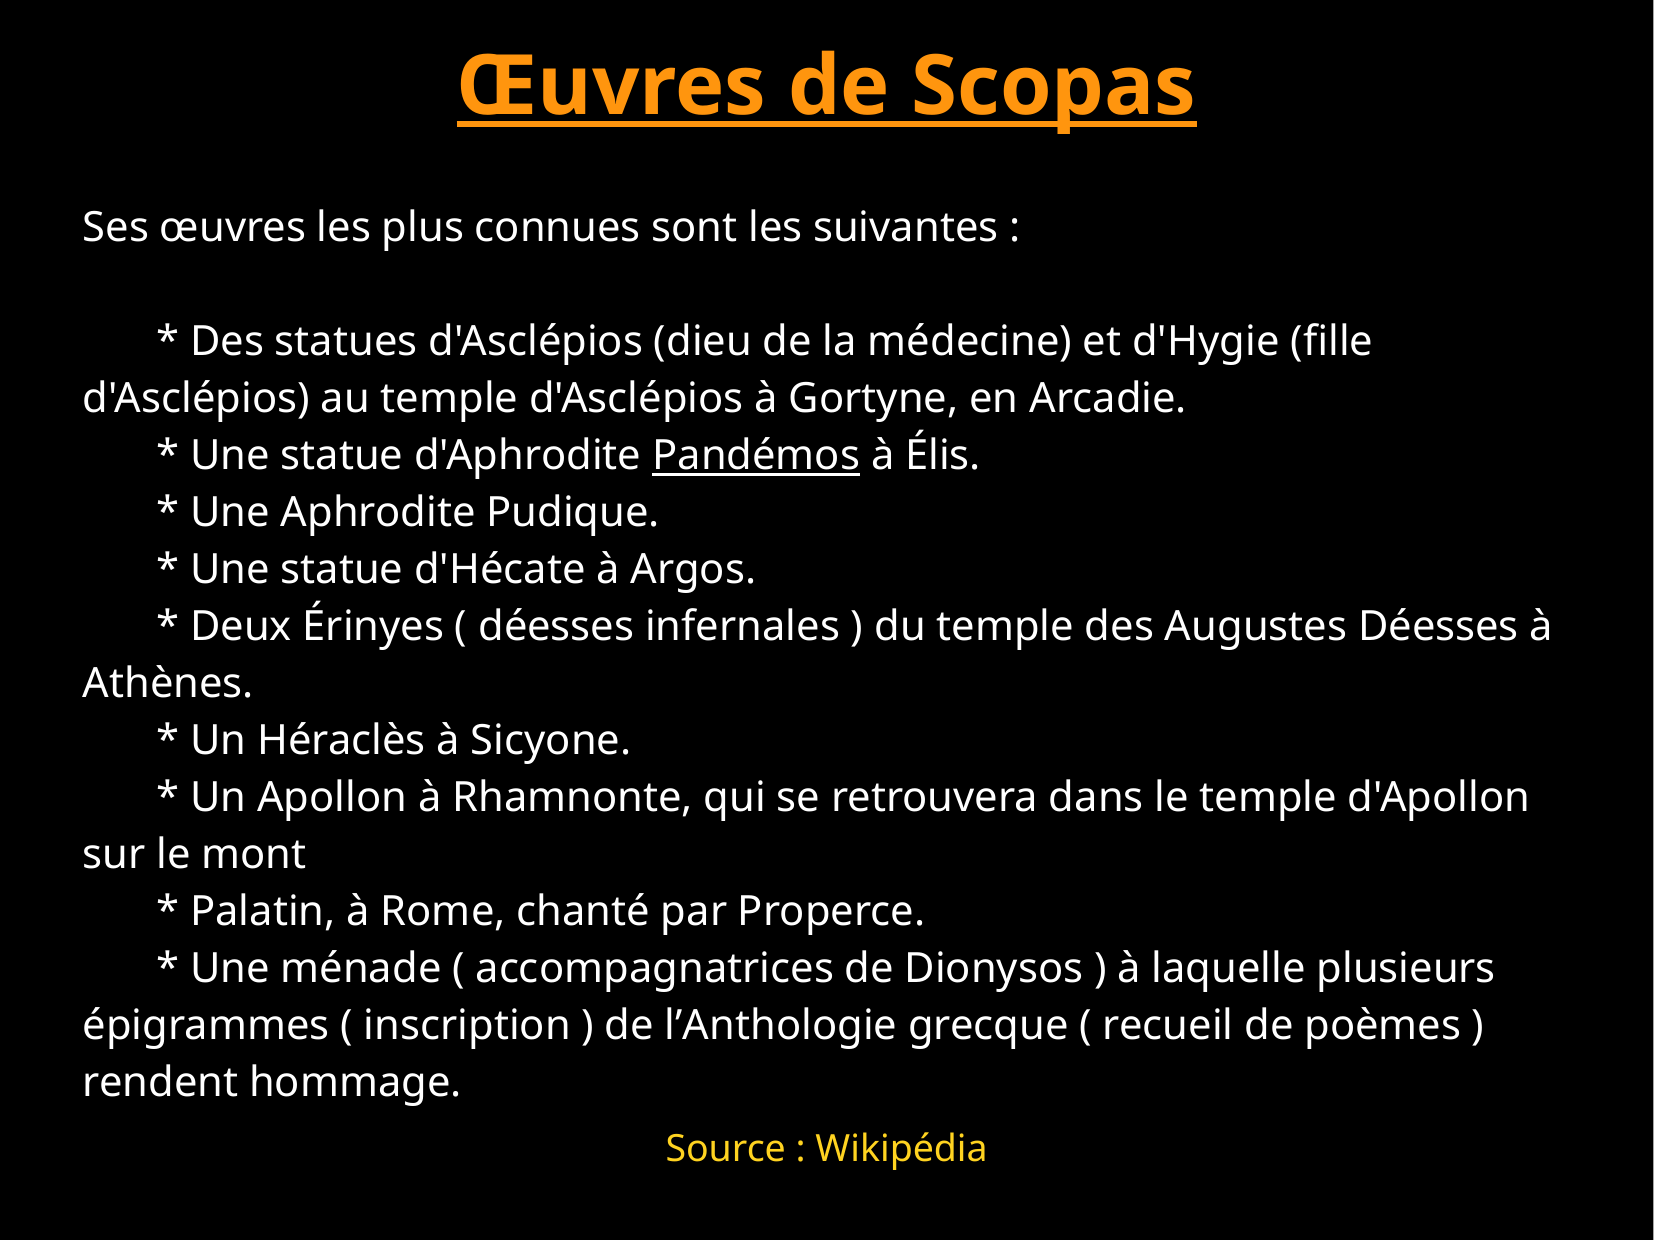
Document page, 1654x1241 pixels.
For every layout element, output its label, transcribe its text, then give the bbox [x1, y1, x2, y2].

text_box Source : Wikipédia [531, 1114, 1123, 1182]
subtitle Œuvres de Scopas Ses œuvres les plus connues sont les suivantes : * Des statues d'Asclépios (dieu de la médecine) et d'Hygie (fille d'Asclépios) au temple d'Asclépios à Gortyne, en Arcadie. * Une statue d'Aphrodite Pandémos à Élis. * Une Aphrodite Pudique. * Une statue d'Hécate à Argos. * Deux Érinyes ( déesses infernales ) du temple des Augustes Déesses à Athènes. * Un Héraclès à Sicyone. * Un Apollon à Rhamnonte, qui se retrouvera dans le temple d'Apollon sur le mont * Palatin, à Rome, chanté par Properce. * Une ménade ( accompagnatrices de Dionysos ) à laquelle plusieurs épigrammes ( inscription ) de l’Anthologie grecque ( recueil de poèmes ) rendent hommage. [82, 37, 1571, 1097]
